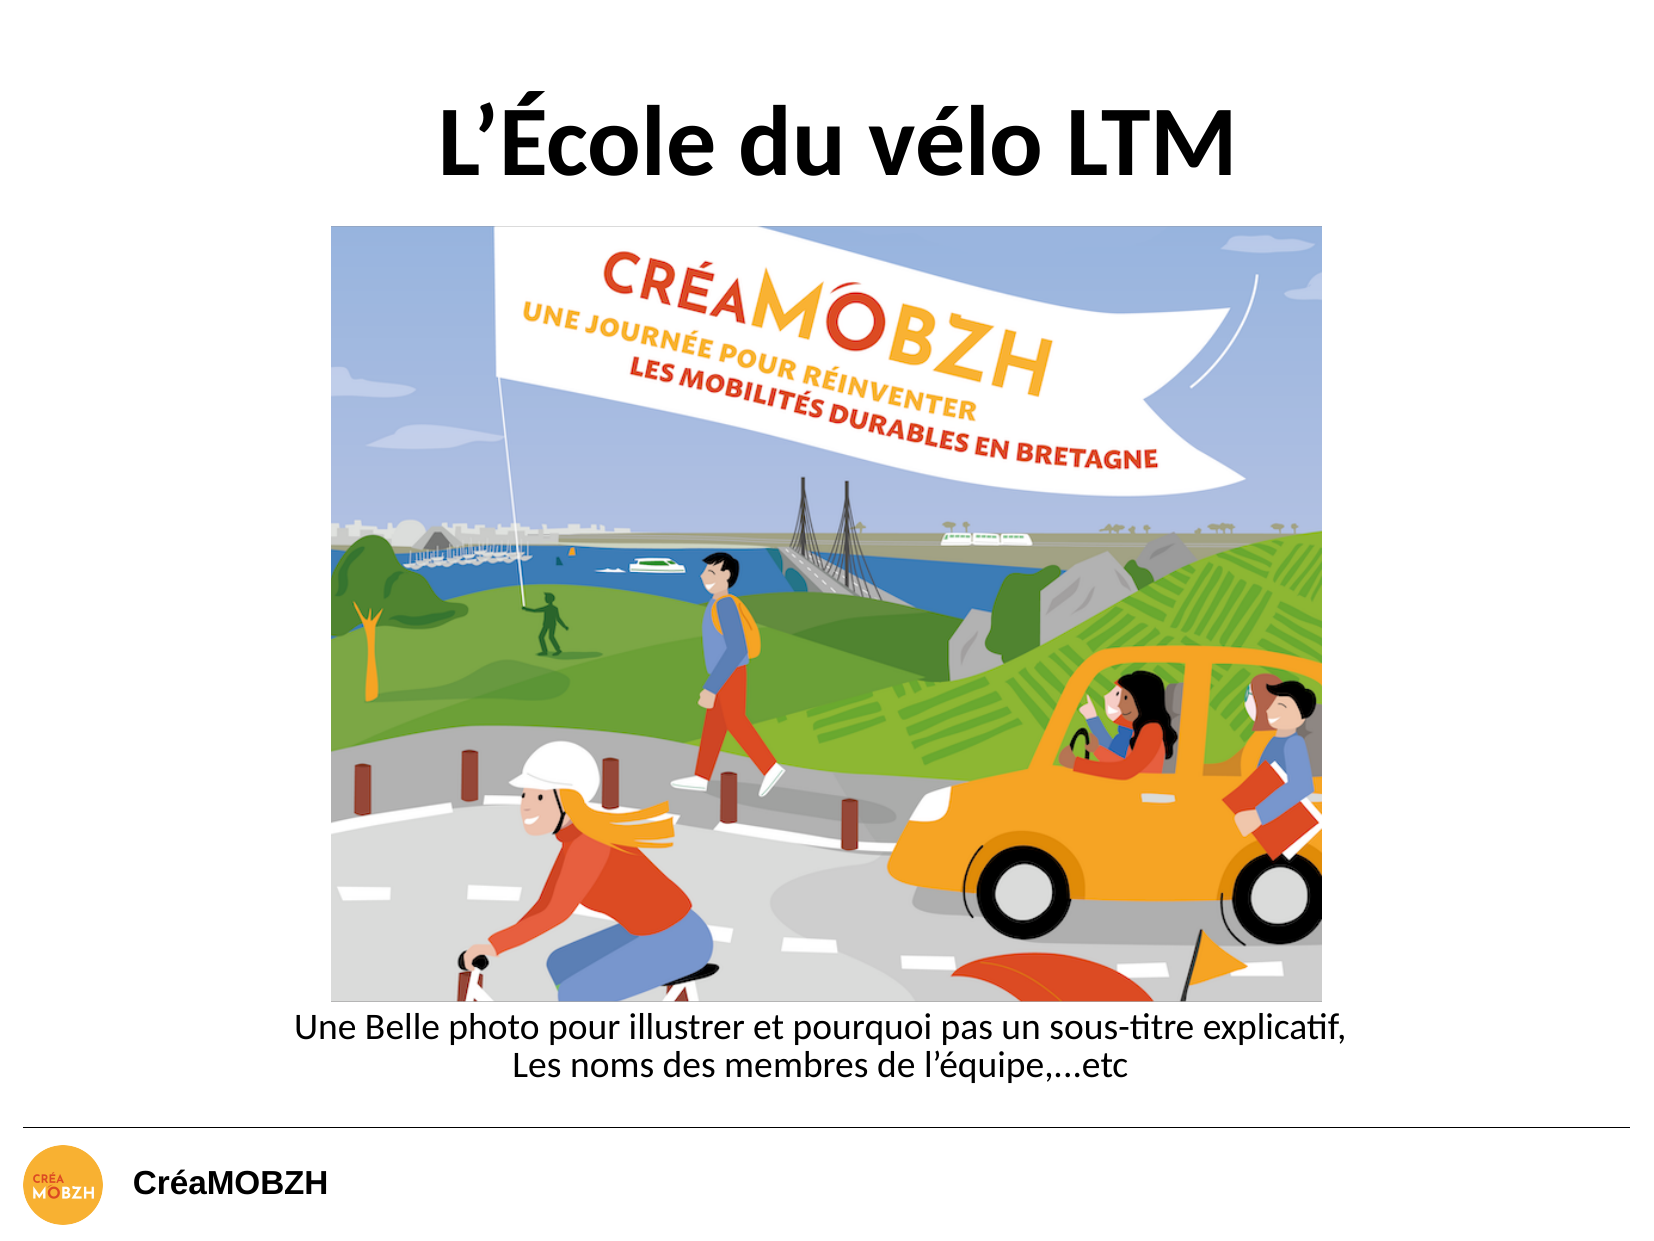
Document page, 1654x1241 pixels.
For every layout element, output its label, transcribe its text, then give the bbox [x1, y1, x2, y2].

text_box CréaMOBZH [118, 1157, 1040, 1241]
picture [331, 225, 1322, 1004]
text_box Une Belle photo pour illustrer et pourquoi pas un sous-titre explicatif, Les noms des membres de l’équipe,...etc [200, 1003, 1441, 1103]
picture [23, 1145, 103, 1225]
title L’École du vélo LTM [106, 47, 1571, 255]
